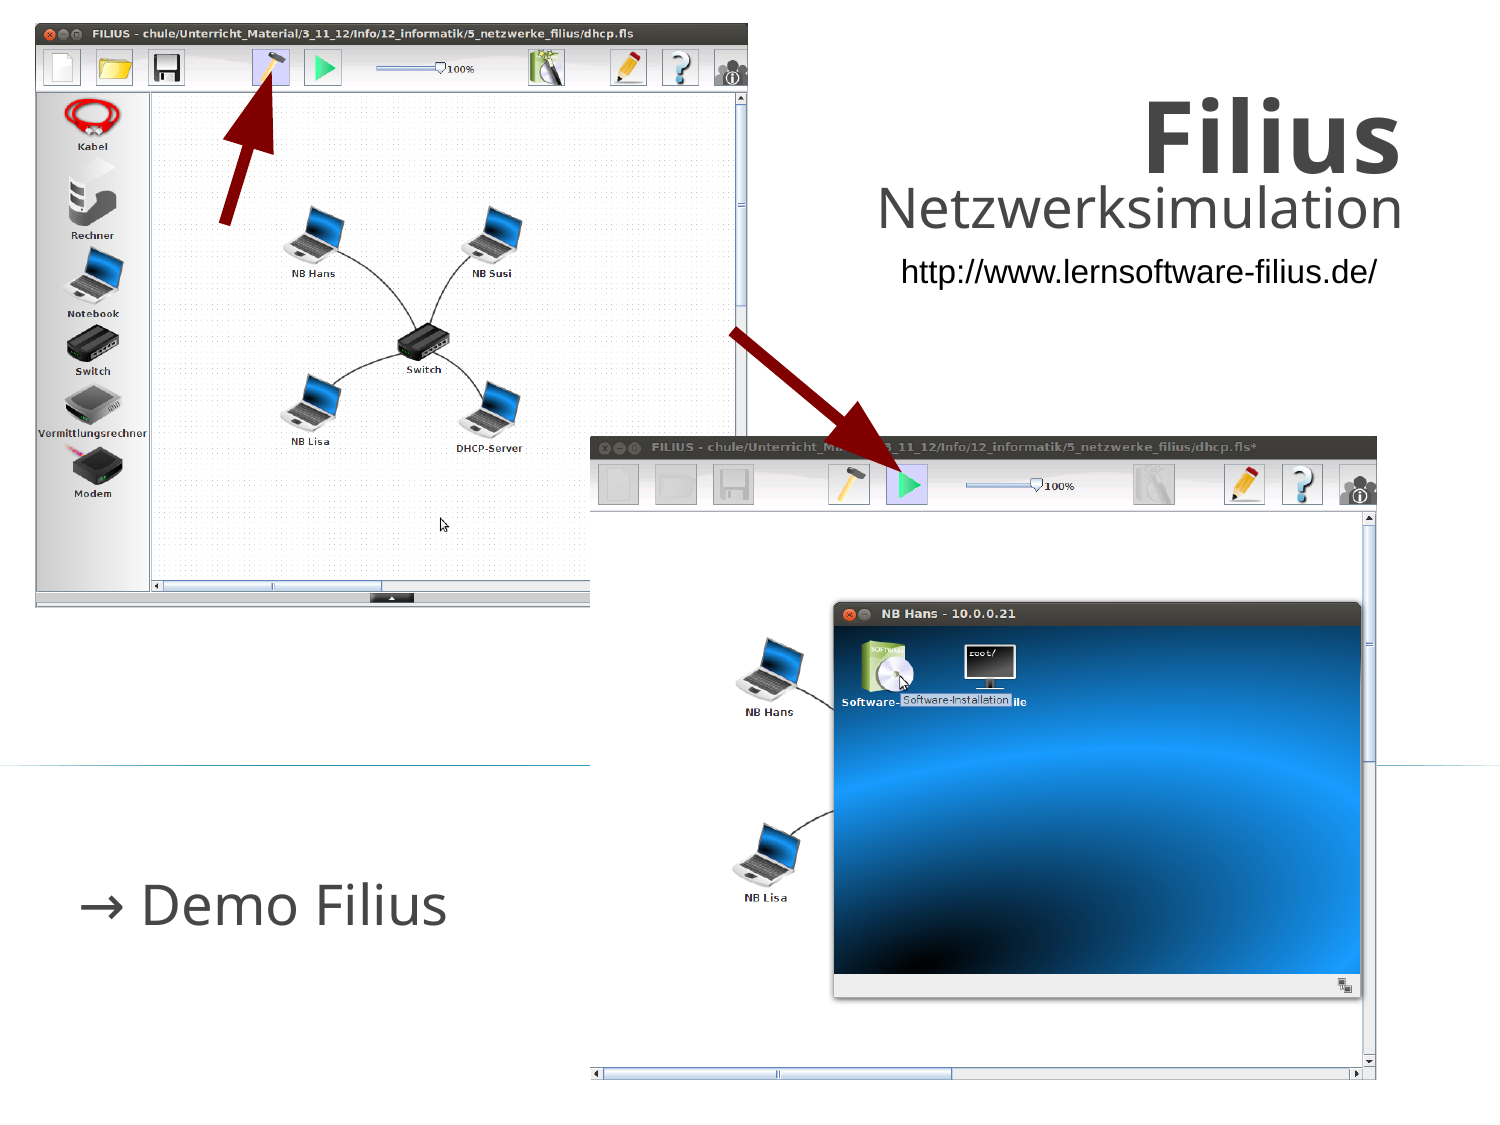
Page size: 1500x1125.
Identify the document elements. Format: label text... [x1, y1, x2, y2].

picture [35, 23, 1500, 1080]
subtitle Netzwerksimulation [850, 165, 1423, 306]
text_box → Demo Filius [70, 862, 644, 1003]
text_box http://www.lernsoftware-filius.de/ [886, 246, 1453, 304]
title Filius [1010, 26, 1418, 165]
